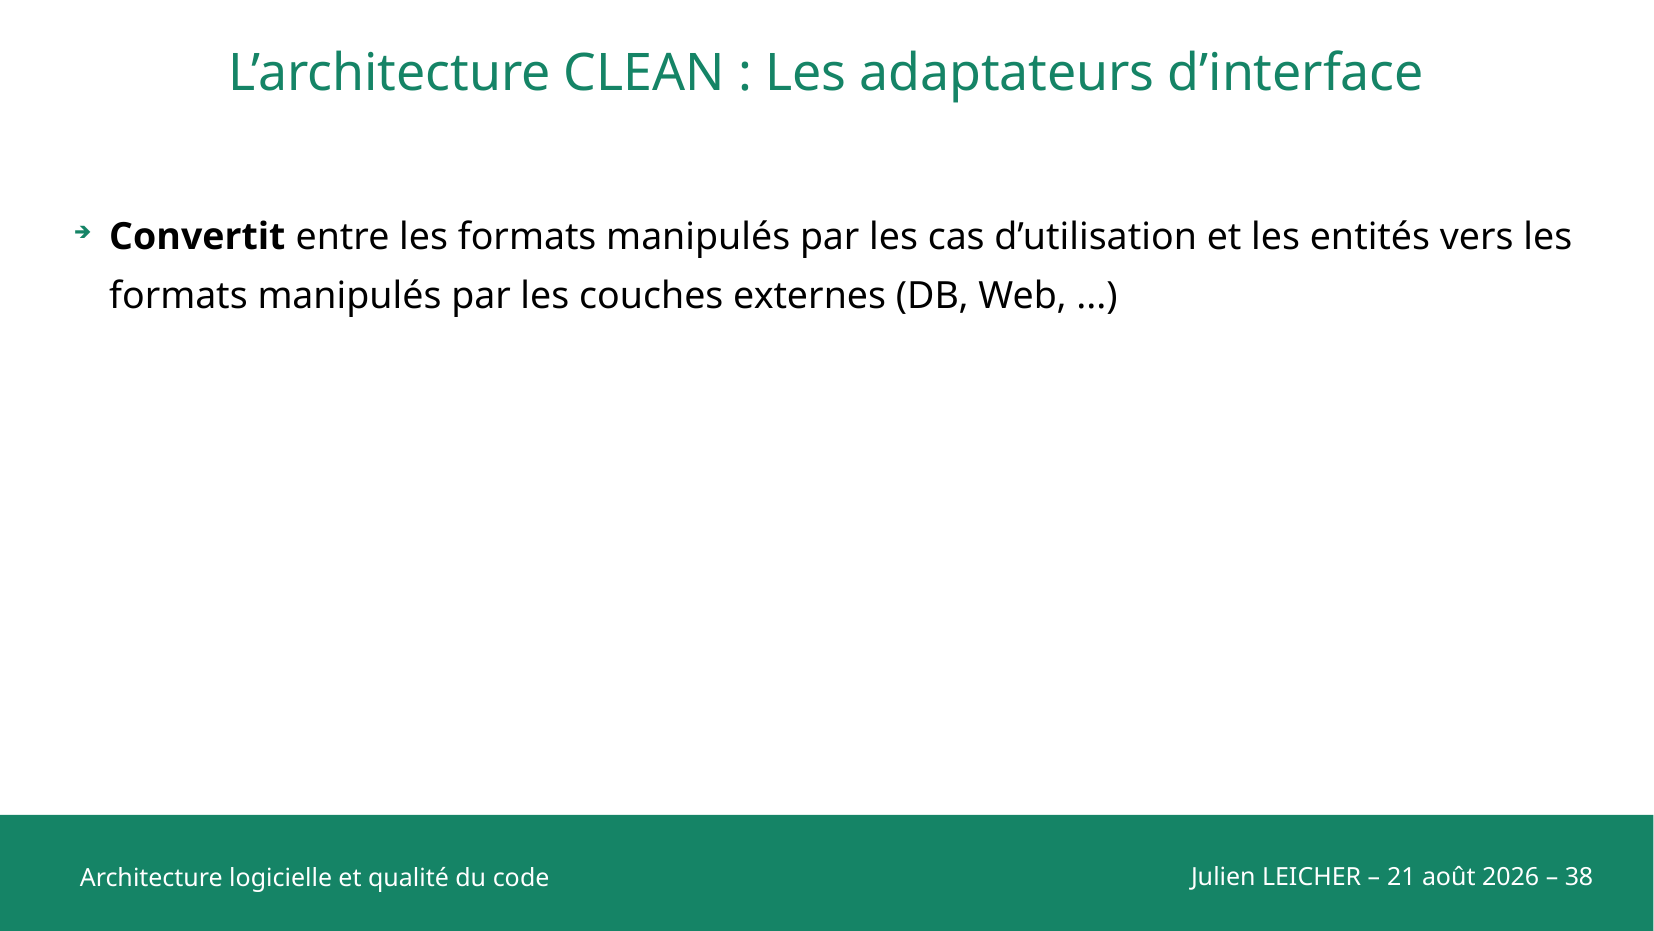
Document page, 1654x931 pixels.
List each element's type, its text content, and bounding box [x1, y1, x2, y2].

text_box L’architecture CLEAN : Les adaptateurs d’interface [0, 27, 1654, 113]
text_box Julien LEICHER – 4 mars 2022 – <numéro> [0, 814, 1654, 931]
text_box Architecture logicielle et qualité du code [64, 852, 798, 898]
text_box Convertit entre les formats manipulés par les cas d’utilisation et les entités vers les formats manipulés par les couches externes (DB, Web, ...) [59, 194, 1595, 678]
